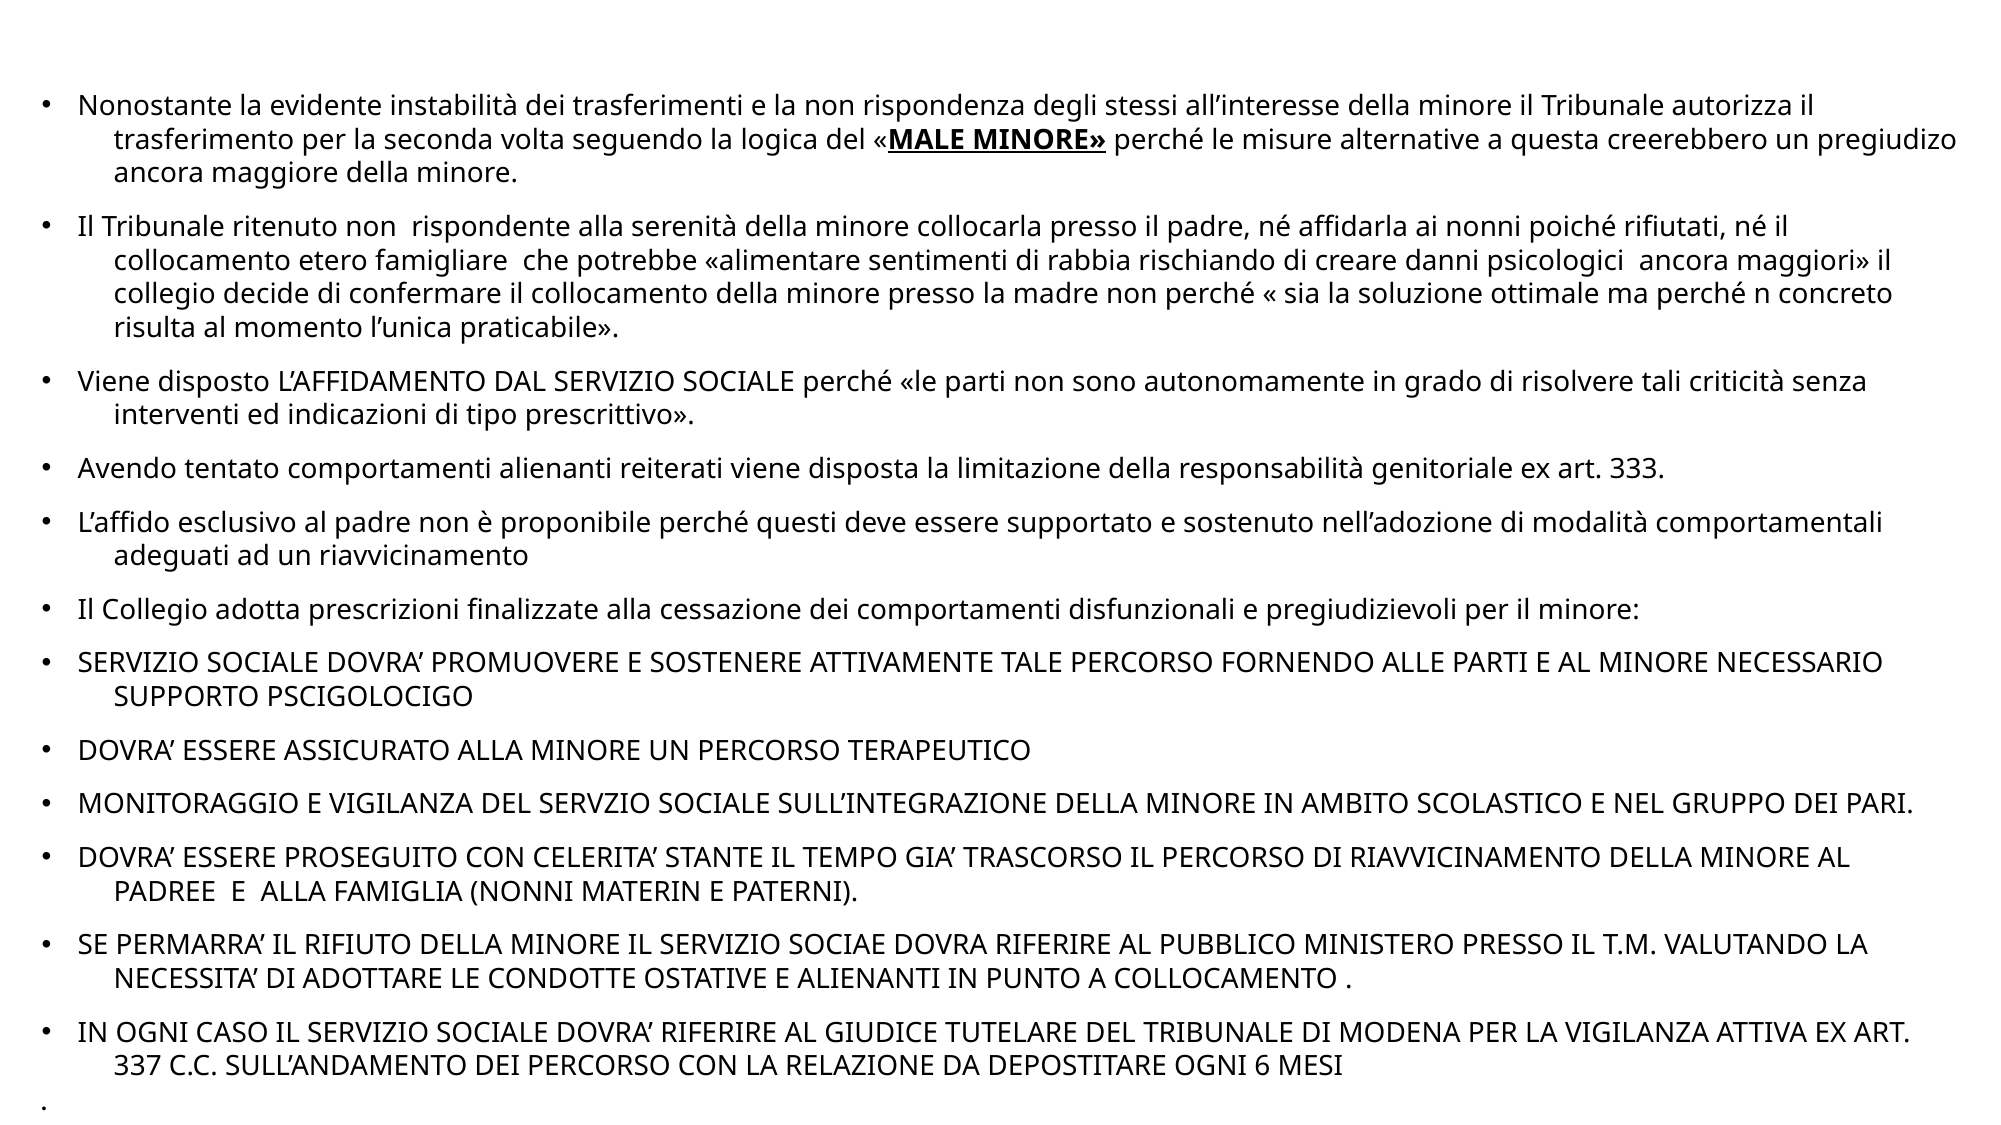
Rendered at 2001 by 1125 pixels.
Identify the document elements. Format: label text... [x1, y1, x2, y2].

list Nonostante la evidente instabilità dei trasferimenti e la non rispondenza degli stessi all’interesse della minore il Tribunale autorizza il trasferimento per la seconda volta seguendo la logica del «MALE MINORE» perché le misure alternative a questa creerebbero un pregiudizo ancora maggiore della minore. Il Tribunale ritenuto non rispondente alla serenità della minore collocarla presso il padre, né affidarla ai nonni poiché rifiutati, né il collocamento etero famigliare che potrebbe «alimentare sentimenti di rabbia rischiando di creare danni psicologici ancora maggiori» il collegio decide di confermare il collocamento della minore presso la madre non perché « sia la soluzione ottimale ma perché n concreto risulta al momento l’unica praticabile». Viene disposto L’AFFIDAMENTO DAL SERVIZIO SOCIALE perché «le parti non sono autonomamente in grado di risolvere tali criticità senza interventi ed indicazioni di tipo prescrittivo». Avendo tentato comportamenti alienanti reiterati viene disposta la limitazione della responsabilità genitoriale ex art. 333. L’affido esclusivo al padre non è proponibile perché questi deve essere supportato e sostenuto nell’adozione di modalità comportamentali adeguati ad un riavvicinamento Il Collegio adotta prescrizioni finalizzate alla cessazione dei comportamenti disfunzionali e pregiudizievoli per il minore: SERVIZIO SOCIALE DOVRA’ PROMUOVERE E SOSTENERE ATTIVAMENTE TALE PERCORSO FORNENDO ALLE PARTI E AL MINORE NECESSARIO SUPPORTO PSCIGOLOCIGO DOVRA’ ESSERE ASSICURATO ALLA MINORE UN PERCORSO TERAPEUTICO MONITORAGGIO E VIGILANZA DEL SERVZIO SOCIALE SULL’INTEGRAZIONE DELLA MINORE IN AMBITO SCOLASTICO E NEL GRUPPO DEI PARI. DOVRA’ ESSERE PROSEGUITO CON CELERITA’ STANTE IL TEMPO GIA’ TRASCORSO IL PERCORSO DI RIAVVICINAMENTO DELLA MINORE AL PADREE E ALLA FAMIGLIA (NONNI MATERIN E PATERNI). SE PERMARRA’ IL RIFIUTO DELLA MINORE IL SERVIZIO SOCIAE DOVRA RIFERIRE AL PUBBLICO MINISTERO PRESSO IL T.M. VALUTANDO LA NECESSITA’ DI ADOTTARE LE CONDOTTE OSTATIVE E ALIENANTI IN PUNTO A COLLOCAMENTO . IN OGNI CASO IL SERVIZIO SOCIALE DOVRA’ RIFERIRE AL GIUDICE TUTELARE DEL TRIBUNALE DI MODENA PER LA VIGILANZA ATTIVA EX ART. 337 C.C. SULL’ANDAMENTO DEI PERCORSO CON LA RELAZIONE DA DEPOSTITARE OGNI 6 MESI [26, 80, 1976, 1096]
